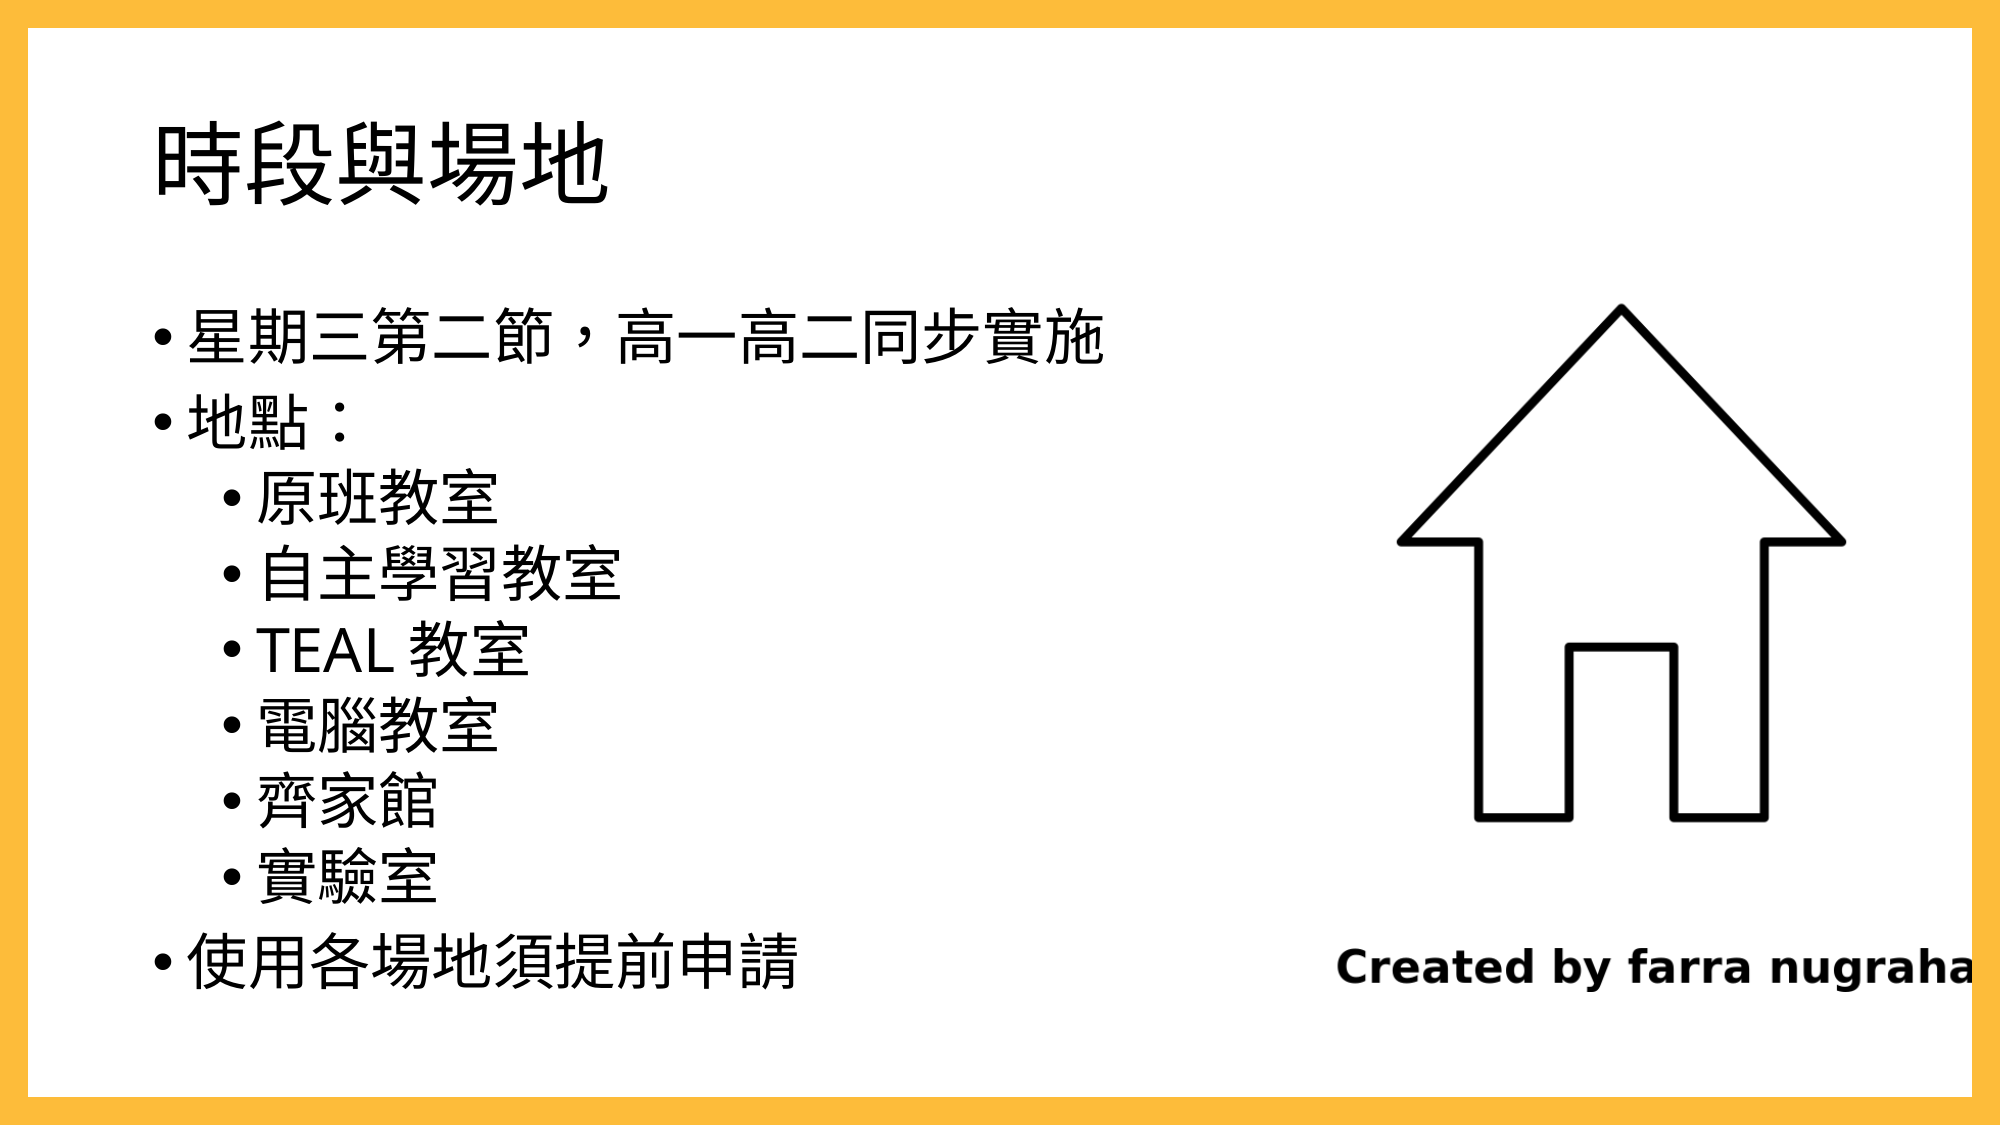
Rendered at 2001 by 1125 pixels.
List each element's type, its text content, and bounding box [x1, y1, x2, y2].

title 時段與場地 [137, 59, 1863, 278]
list 星期三第二節，高一高二同步實施 地點： 原班教室 自主學習教室 TEAL教室 電腦教室 齊家館 實驗室 使用各場地須提前申請 [137, 299, 1863, 1014]
picture [1264, 277, 1972, 992]
